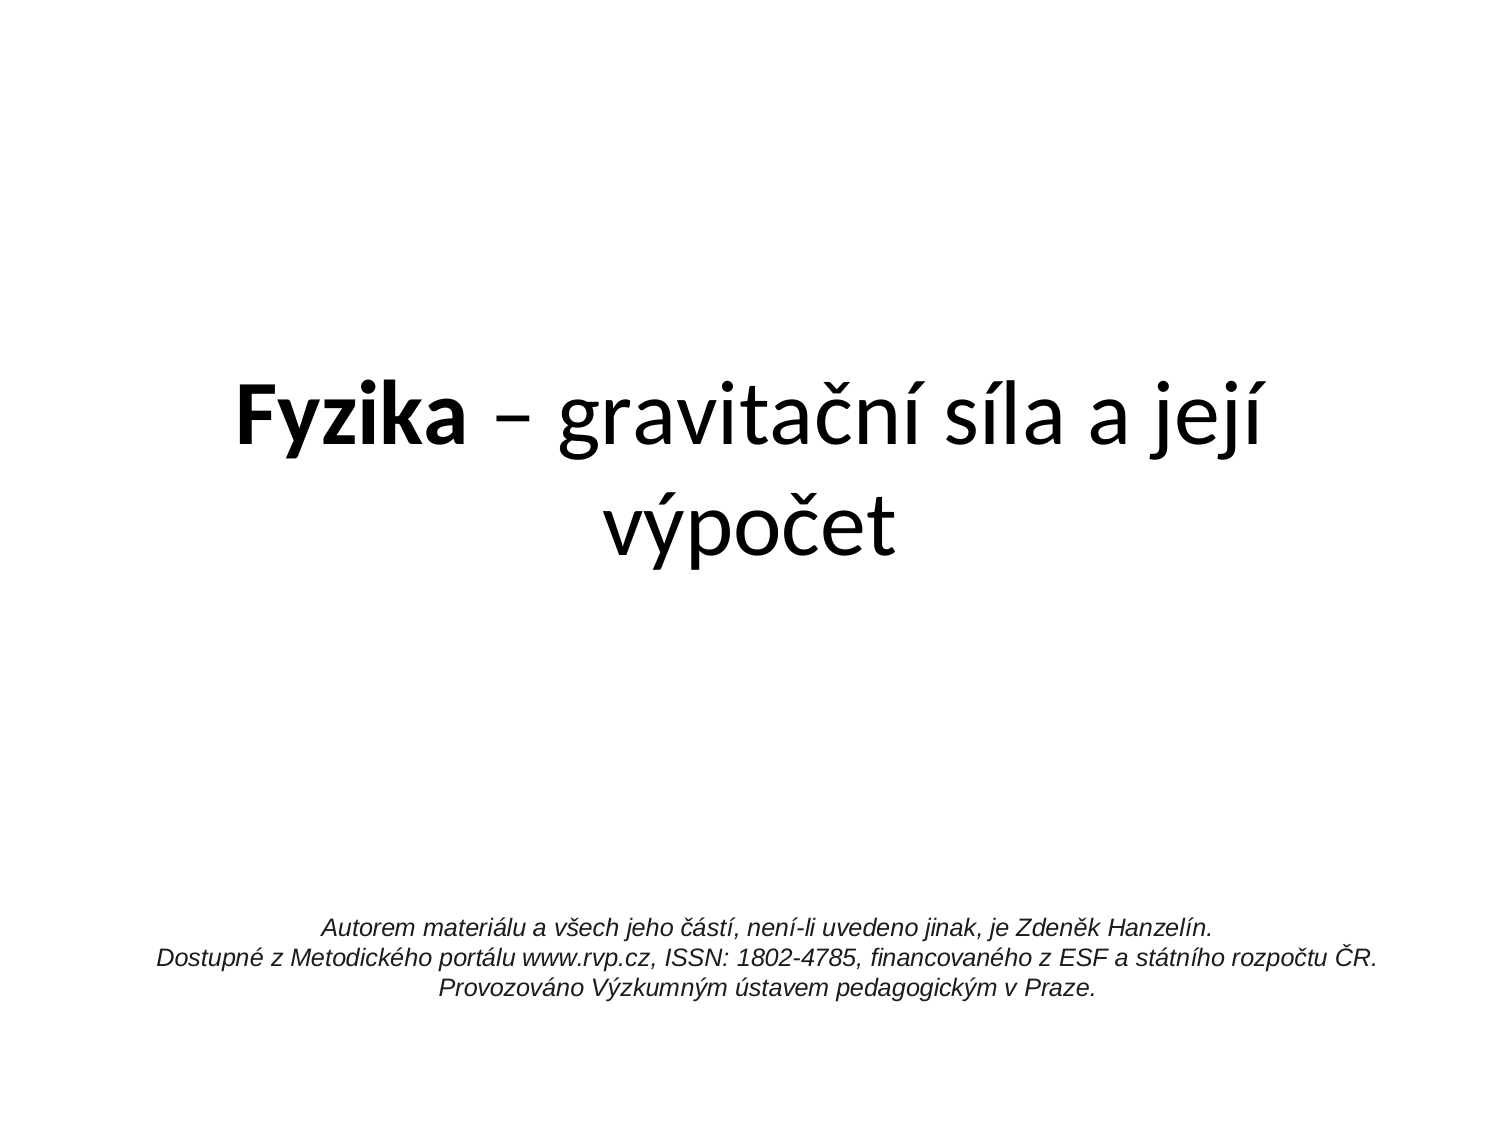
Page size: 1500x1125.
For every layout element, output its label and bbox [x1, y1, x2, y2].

chart [0, 0, 1500, 1125]
